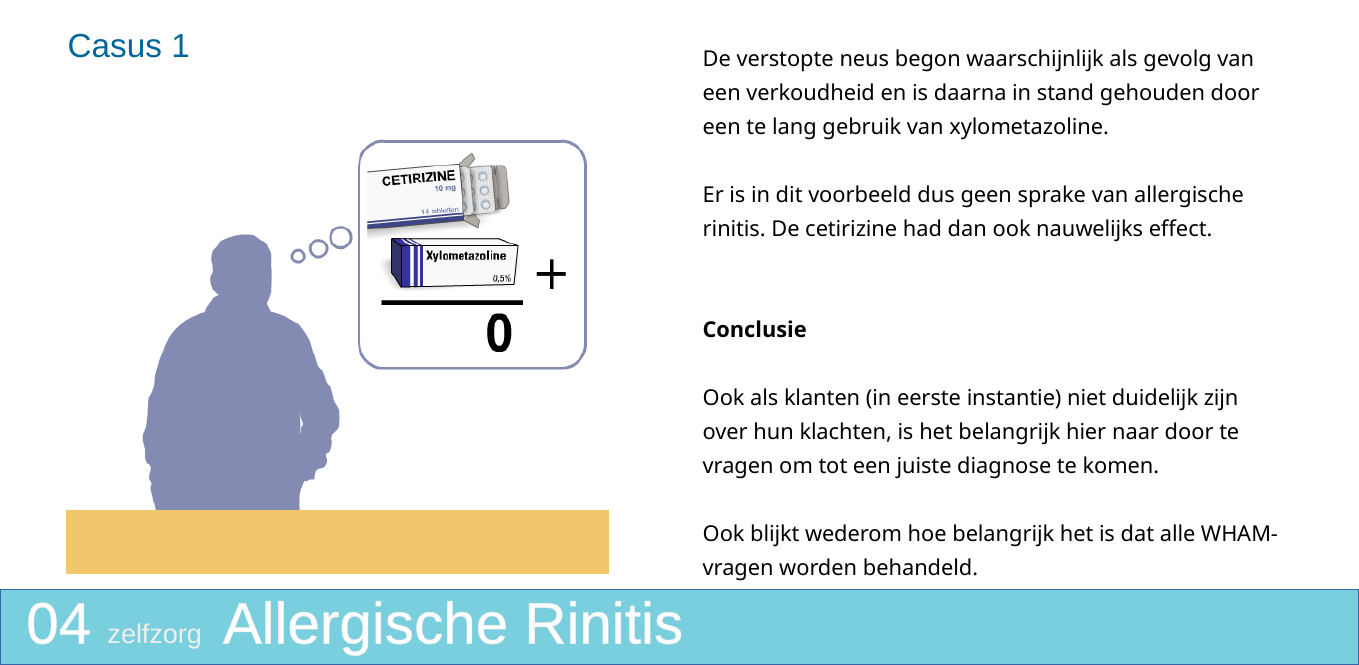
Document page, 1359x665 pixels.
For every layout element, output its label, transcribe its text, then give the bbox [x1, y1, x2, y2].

picture [66, 118, 609, 574]
list De verstopte neus begon waarschijnlijk als gevolg van een verkoudheid en is daarna in stand gehouden door een te lang gebruik van xylometazoline. Er is in dit voorbeeld dus geen sprake van allergische rinitis. De cetirizine had dan ook nauwelijks effect. Conclusie Ook als klanten (in eerste instantie) niet duidelijk zijn over hun klachten, is het belangrijk hier naar door te vragen om tot een juiste diagnose te komen. Ook blijkt wederom hoe belangrijk het is dat alle WHAM-vragen worden behandeld. [702, 38, 1287, 589]
title Casus 1 [67, 27, 1291, 101]
title 04 zelfzorg Allergische Rinitis [26, 590, 958, 665]
text_box [0, 589, 1359, 665]
